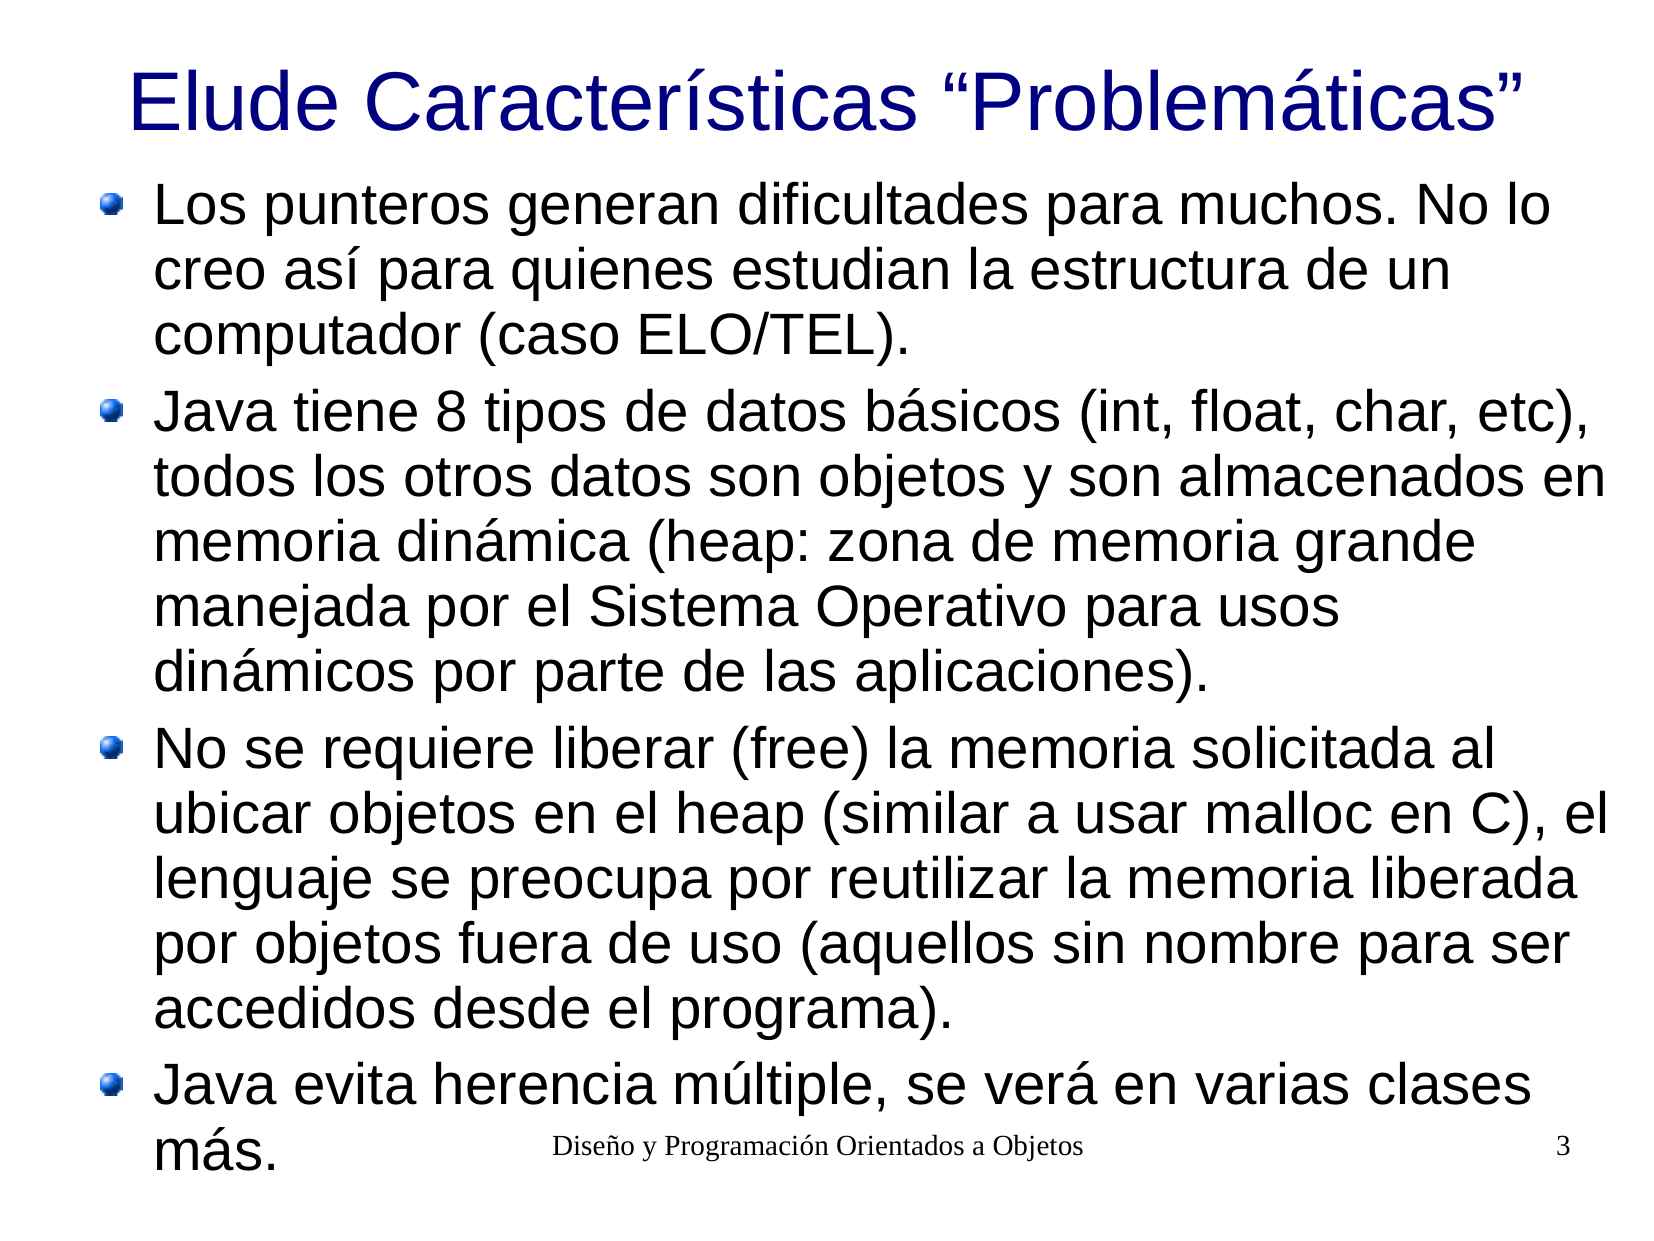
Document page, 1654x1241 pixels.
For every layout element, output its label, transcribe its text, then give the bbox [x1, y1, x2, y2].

list Los punteros generan dificultades para muchos. No lo creo así para quienes estudian la estructura de un computador (caso ELO/TEL). Java tiene 8 tipos de datos básicos (int, float, char, etc), todos los otros datos son objetos y son almacenados en memoria dinámica (heap: zona de memoria grande manejada por el Sistema Operativo para usos dinámicos por parte de las aplicaciones). No se requiere liberar (free) la memoria solicitada al ubicar objetos en el heap (similar a usar malloc en C), el lenguaje se preocupa por reutilizar la memoria liberada por objetos fuera de uso (aquellos sin nombre para ser accedidos desde el programa). Java evita herencia múltiple, se verá en varias clases más. [82, 171, 1613, 1126]
title Elude Características “Problemáticas” [82, 49, 1571, 154]
